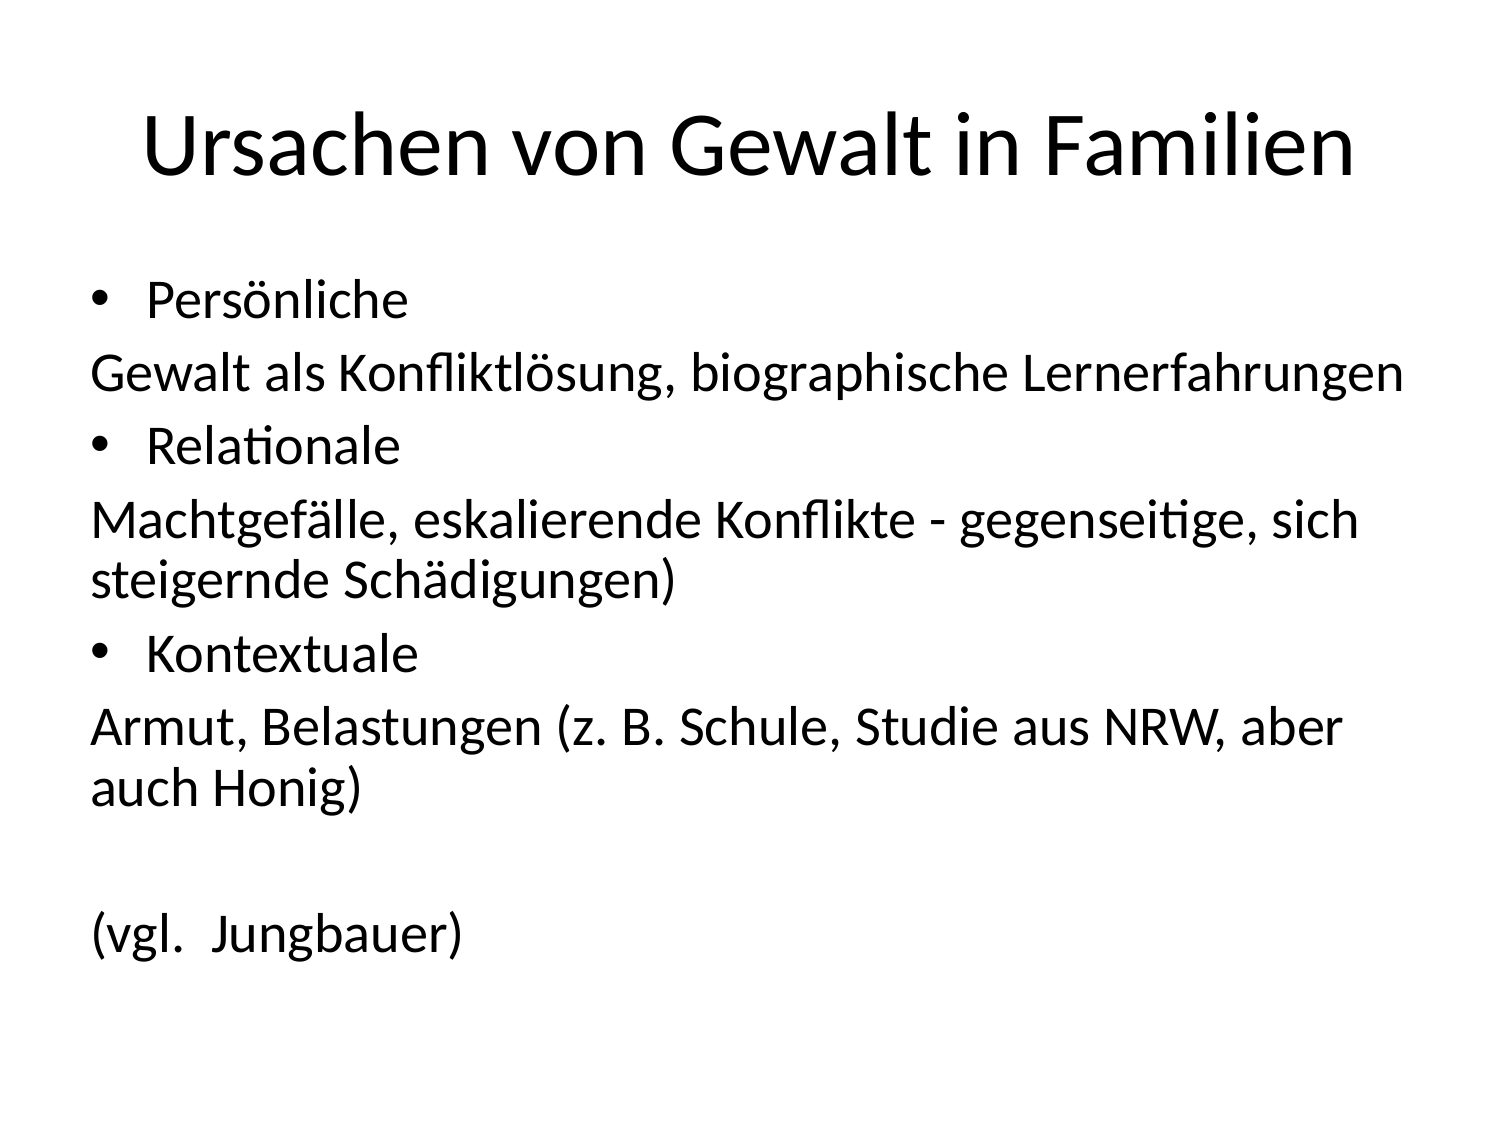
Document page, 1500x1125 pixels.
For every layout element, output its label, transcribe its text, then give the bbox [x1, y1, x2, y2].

list Persönliche Gewalt als Konfliktlösung, biographische Lernerfahrungen Relationale Machtgefälle, eskalierende Konflikte - gegenseitige, sich steigernde Schädigungen) Kontextuale Armut, Belastungen (z. B. Schule, Studie aus NRW, aber auch Honig) (vgl. Jungbauer) [75, 262, 1426, 1005]
title Ursachen von Gewalt in Familien [75, 45, 1426, 233]
